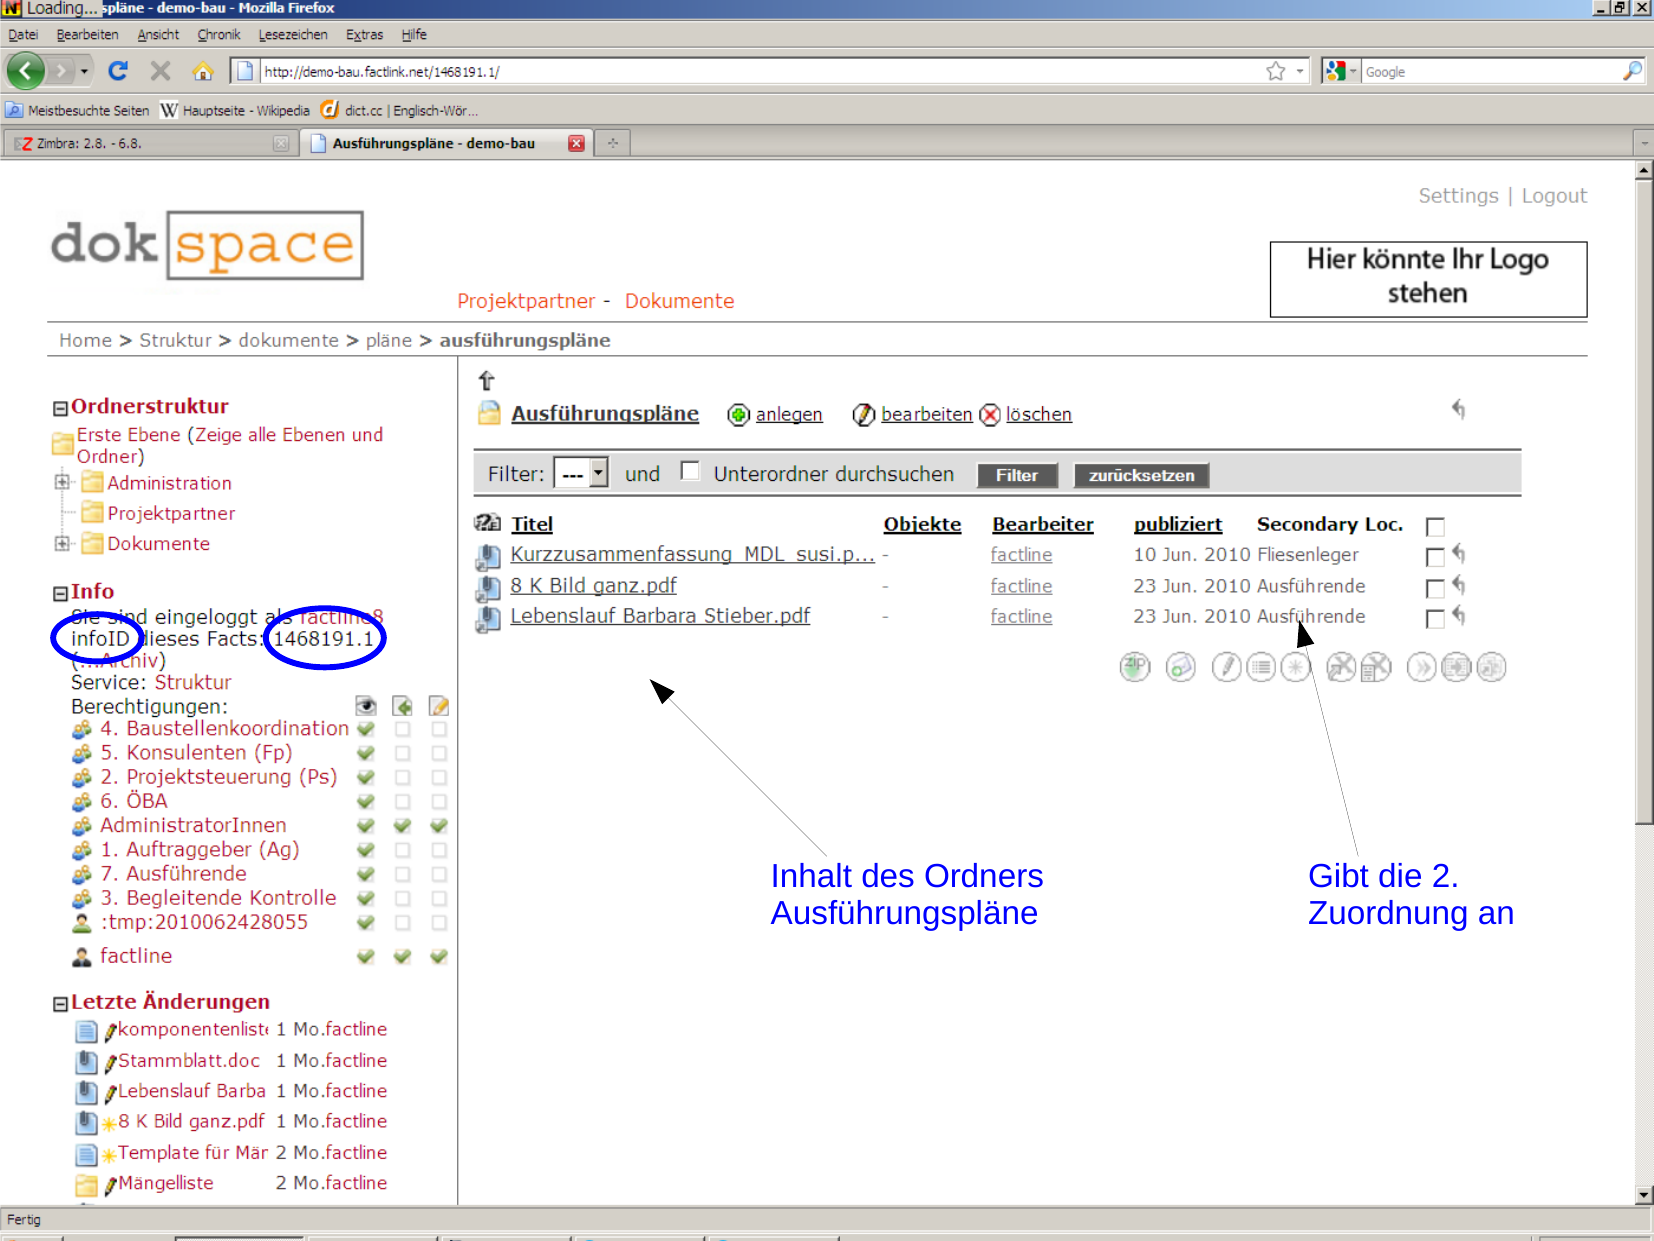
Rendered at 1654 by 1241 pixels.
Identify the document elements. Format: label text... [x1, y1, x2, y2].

text_box Gibt die 2. Zuordnung an [1293, 850, 1560, 940]
picture [0, 0, 1654, 1241]
text_box Inhalt des Ordners Ausführungspläne [755, 850, 1081, 940]
text_box [53, 614, 142, 662]
text_box [265, 608, 384, 668]
